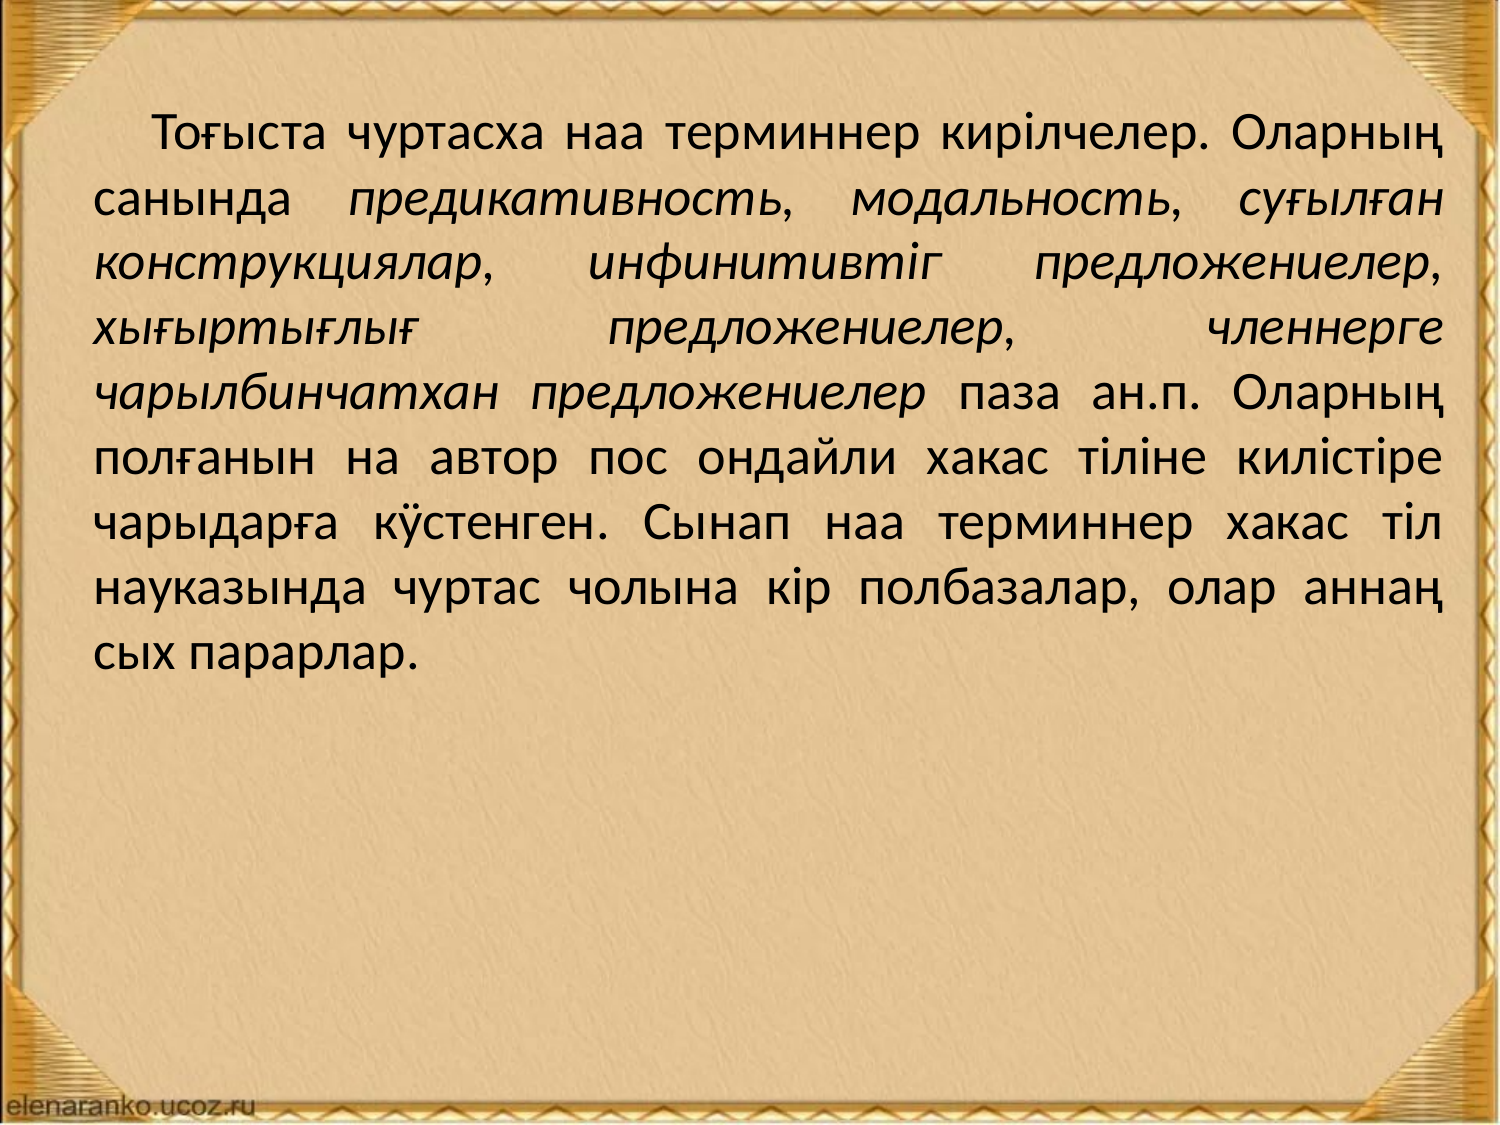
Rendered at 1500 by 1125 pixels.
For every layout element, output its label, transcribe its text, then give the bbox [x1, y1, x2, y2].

text_box Тоғыста чуртасха наа терминнер кирілчелер. Оларның санында предикативность, модальность, суғылған конструкциялар, инфинитивтіг предложениелер, хығыртығлығ предложениелер, членнерге чарылбинчатхан предложениелер паза ан.п. Оларның полғанын на автор пос ондайли хакас тіліне килістіре чарыдарға кӱстенген. Сынап наа терминнер хакас тіл науказында чуртас чолына кір полбазалар, олар аннаң сых парарлар. [78, 28, 1461, 911]
picture [0, 0, 1500, 1125]
